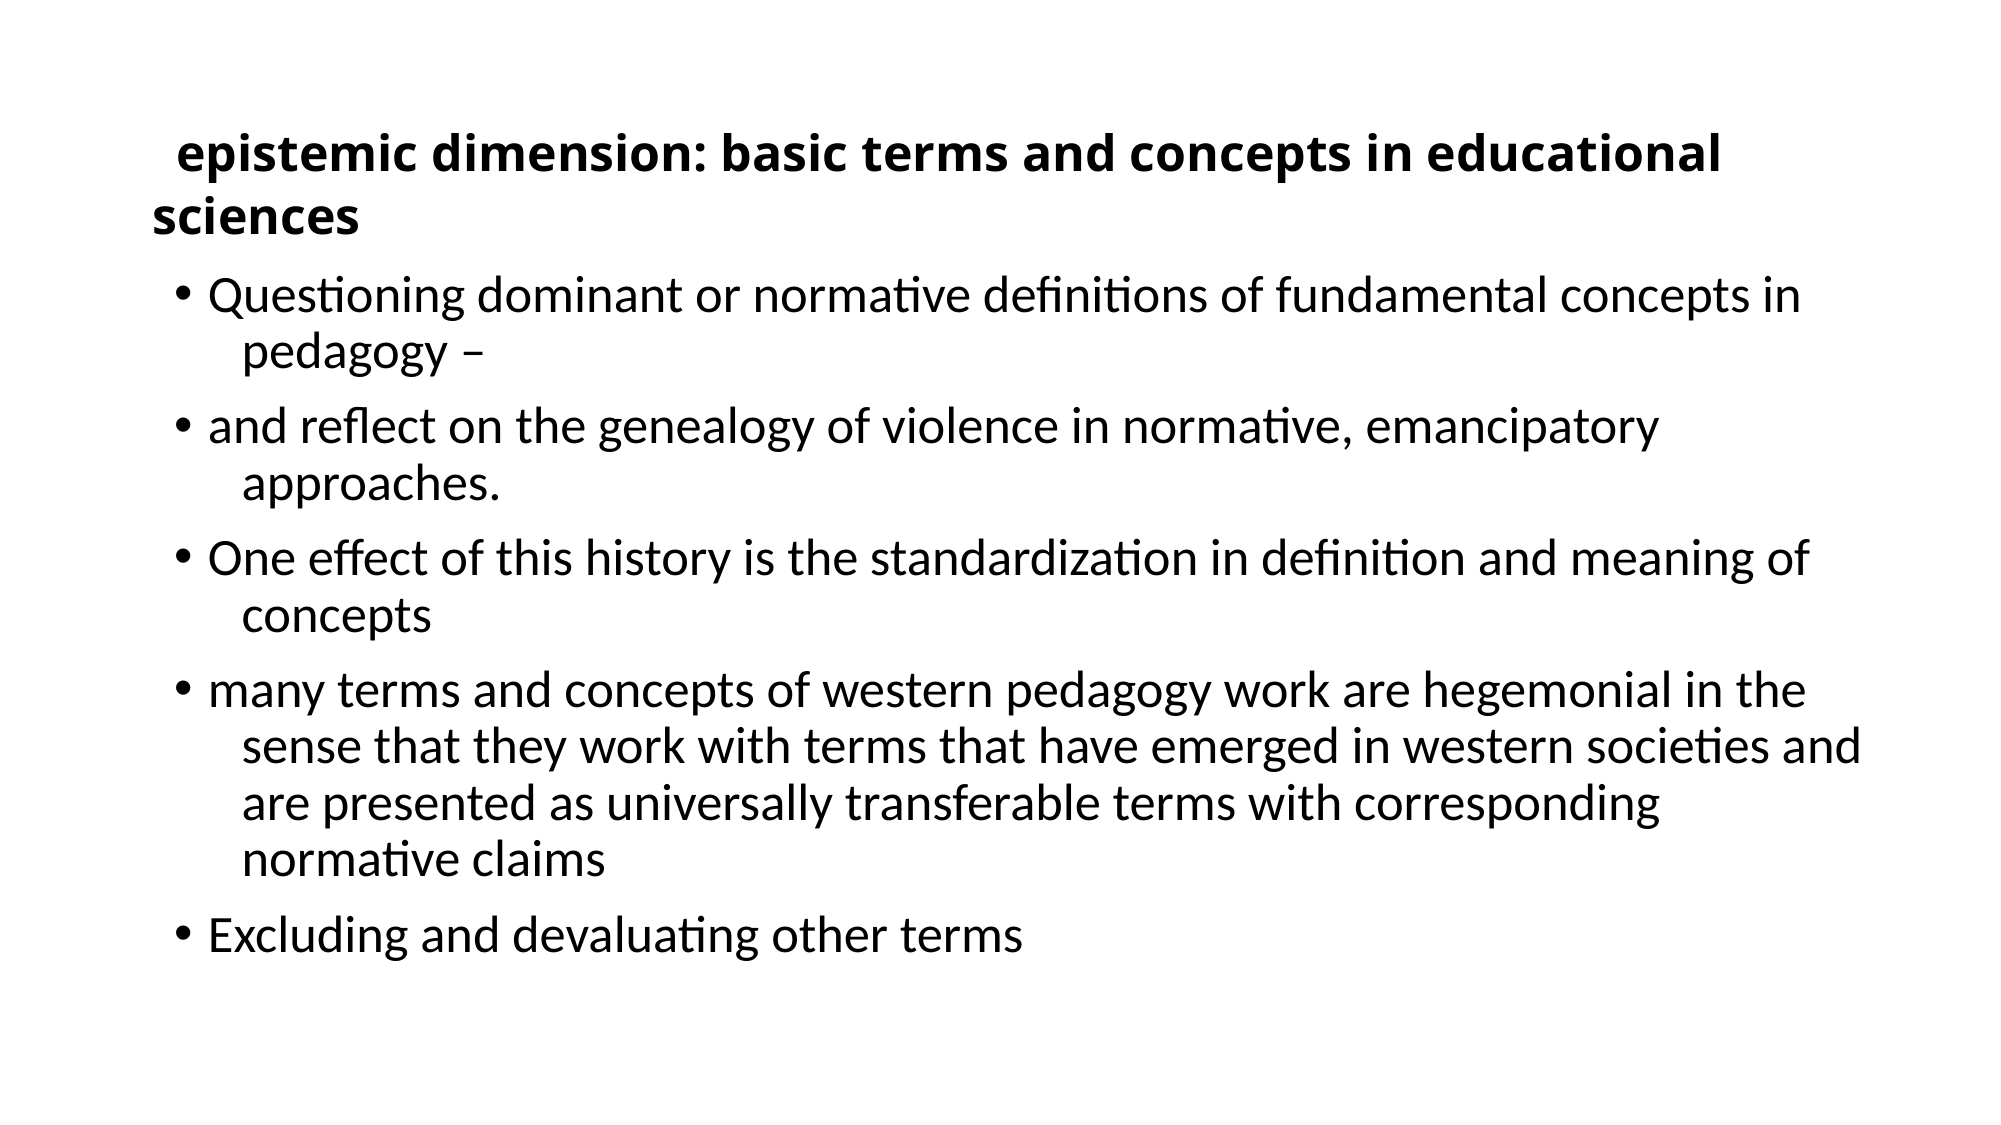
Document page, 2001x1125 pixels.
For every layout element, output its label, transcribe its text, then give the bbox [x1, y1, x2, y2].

list Questioning dominant or normative definitions of fundamental concepts in pedagogy – and reflect on the genealogy of violence in normative, emancipatory approaches. One effect of this history is the standardization in definition and meaning of concepts many terms and concepts of western pedagogy work are hegemonial in the sense that they work with terms that have emerged in western societies and are presented as universally transferable terms with corresponding normative claims Excluding and devaluating other terms [159, 259, 1885, 974]
title epistemic dimension: basic terms and concepts in educational sciences [137, 59, 1863, 278]
